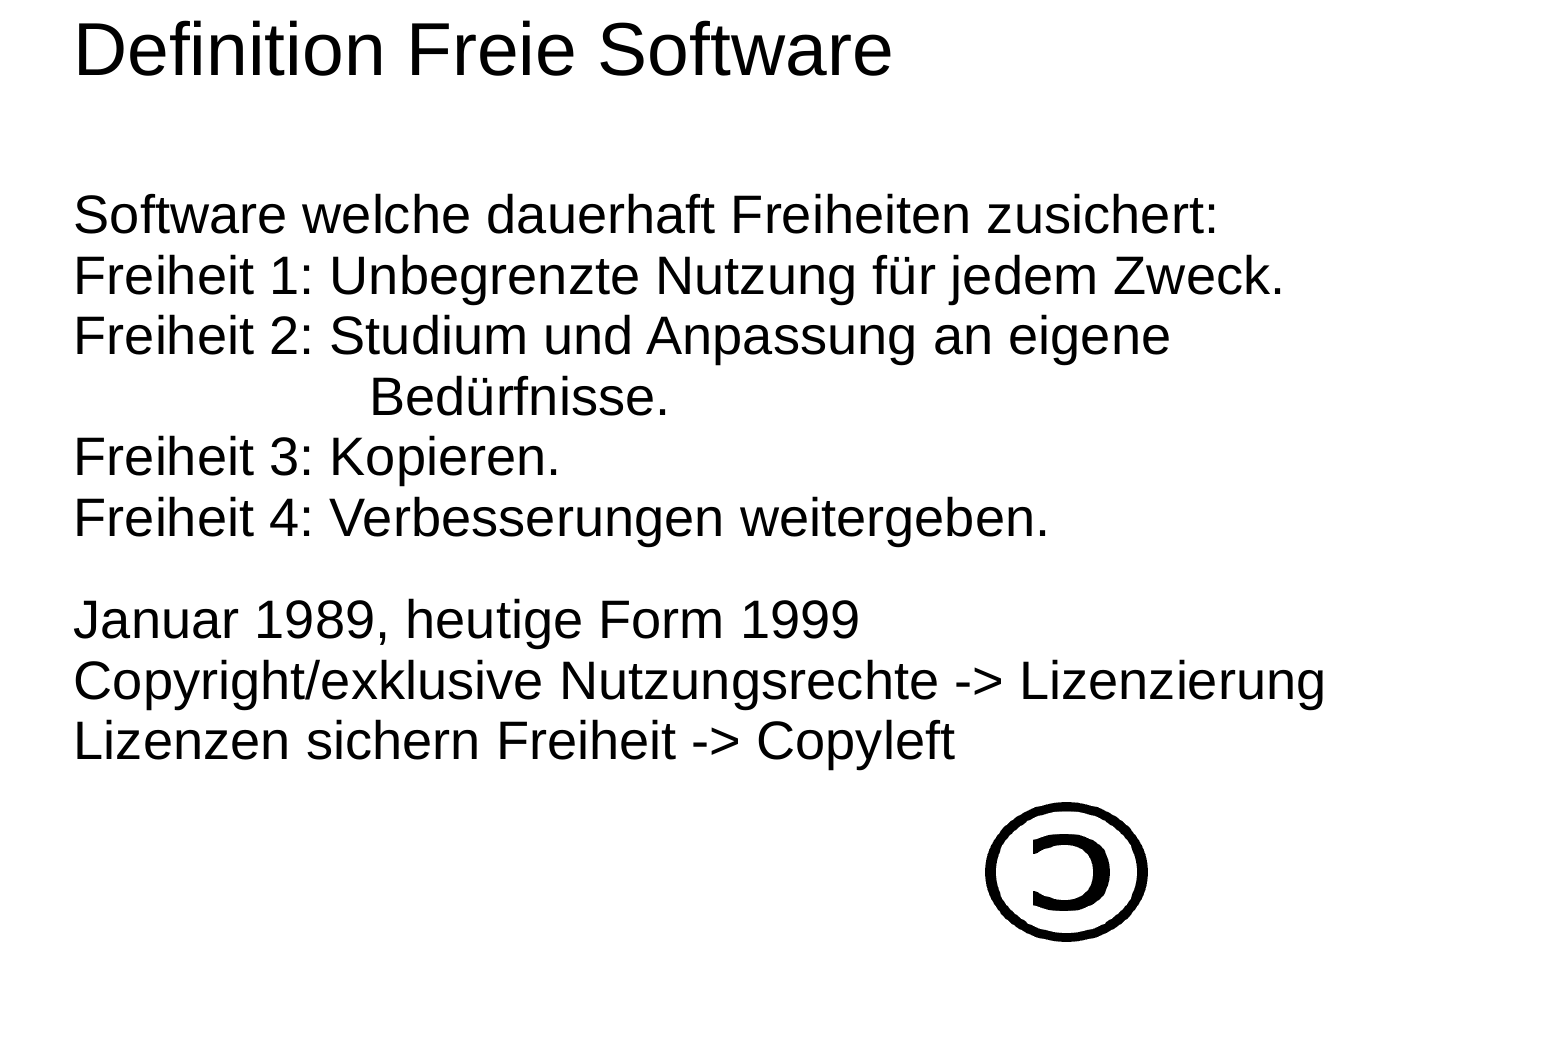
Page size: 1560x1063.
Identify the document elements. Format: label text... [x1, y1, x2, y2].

text_box Software welche dauerhaft Freiheiten zusichert: Freiheit 1: Unbegrenzte Nutzung für jedem Zweck. Freiheit 2: Studium und Anpassung an eigene Bedürfnisse. Freiheit 3: Kopieren. Freiheit 4: Verbesserungen weitergeben. Januar 1989, heutige Form 1999 Copyright/exklusive Nutzungsrechte -> Lizenzierung Lizenzen sichern Freiheit -> Copyleft [59, 177, 1424, 1004]
picture [974, 797, 1158, 948]
text_box Definition Freie Software [58, 0, 1476, 119]
